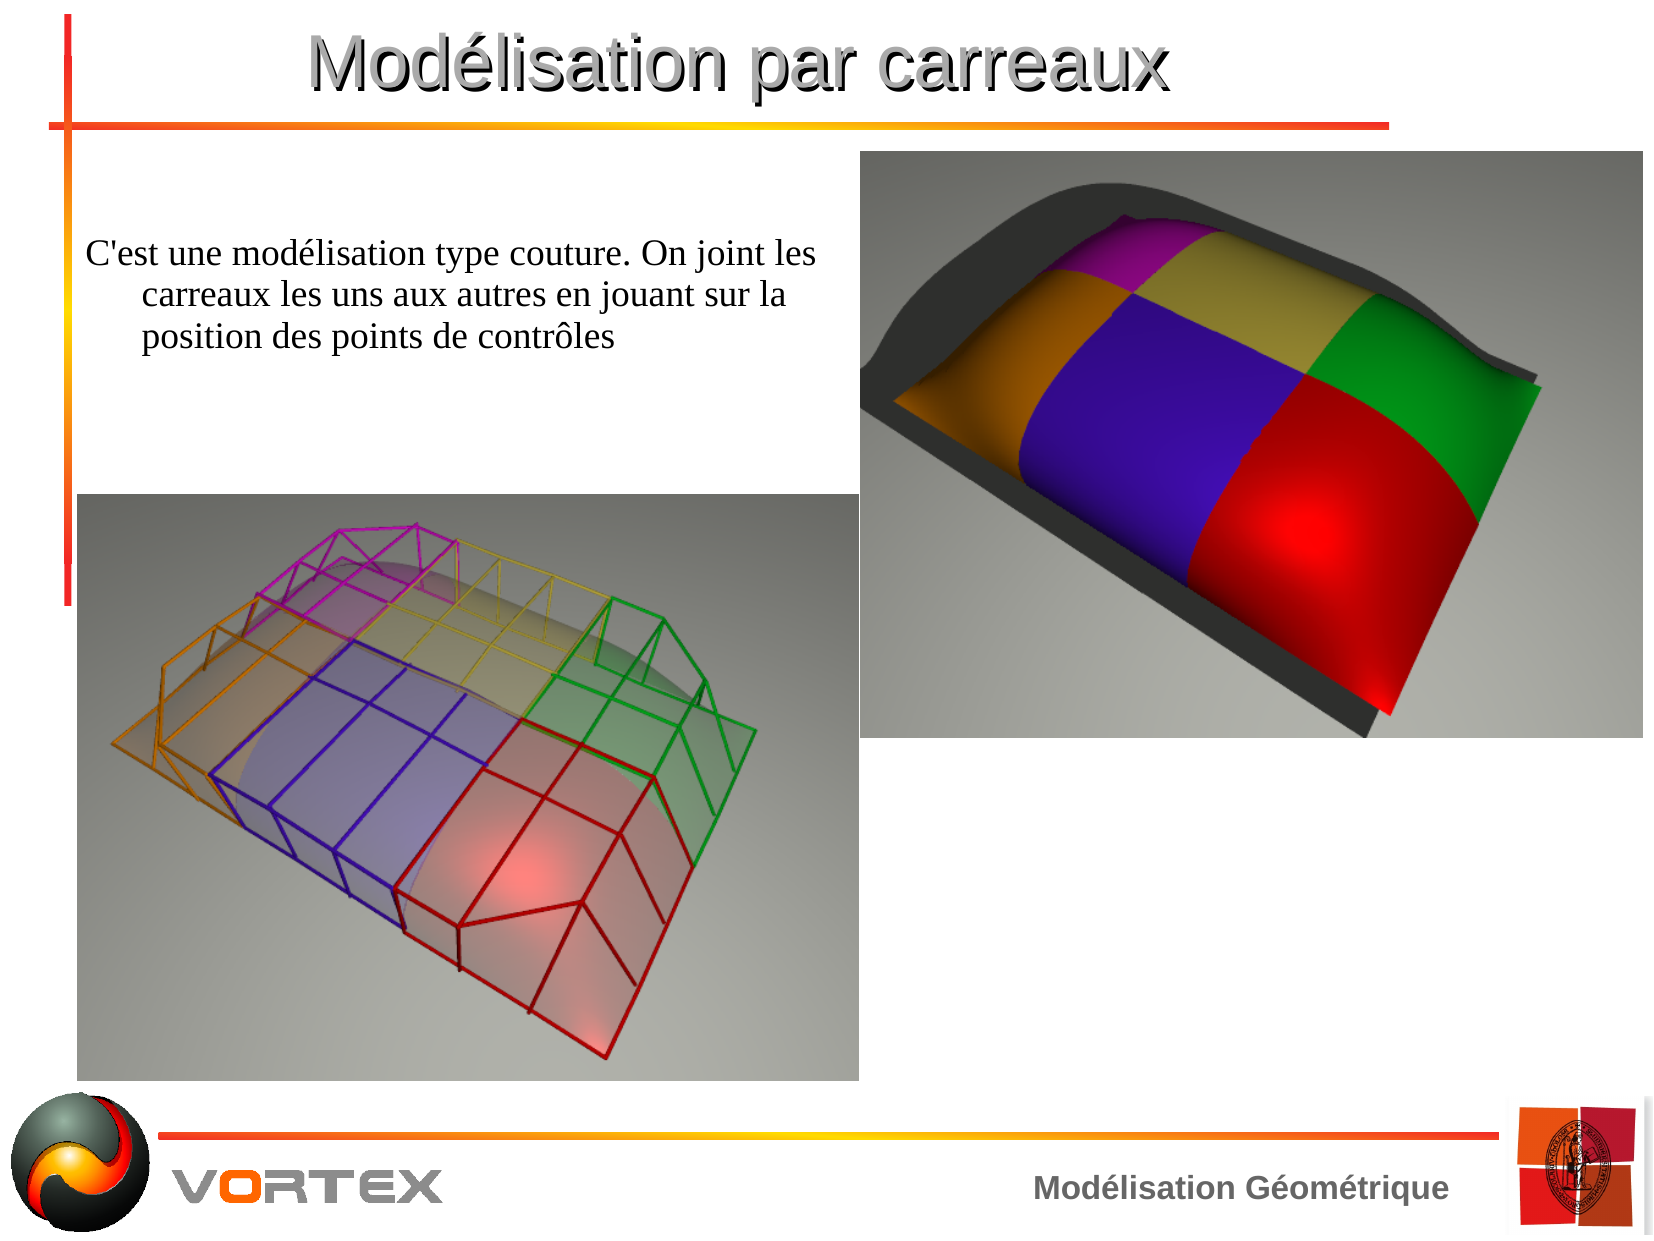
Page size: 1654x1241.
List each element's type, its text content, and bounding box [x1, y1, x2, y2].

picture [860, 151, 1643, 738]
title Modélisation par carreaux [82, 4, 1392, 120]
picture [77, 494, 859, 1081]
picture [11, 1092, 443, 1232]
picture [1505, 1096, 1653, 1235]
list C'est une modélisation type couture. On joint les carreaux les uns aux autres en jouant sur la position des points de contrôles [85, 160, 1569, 1103]
